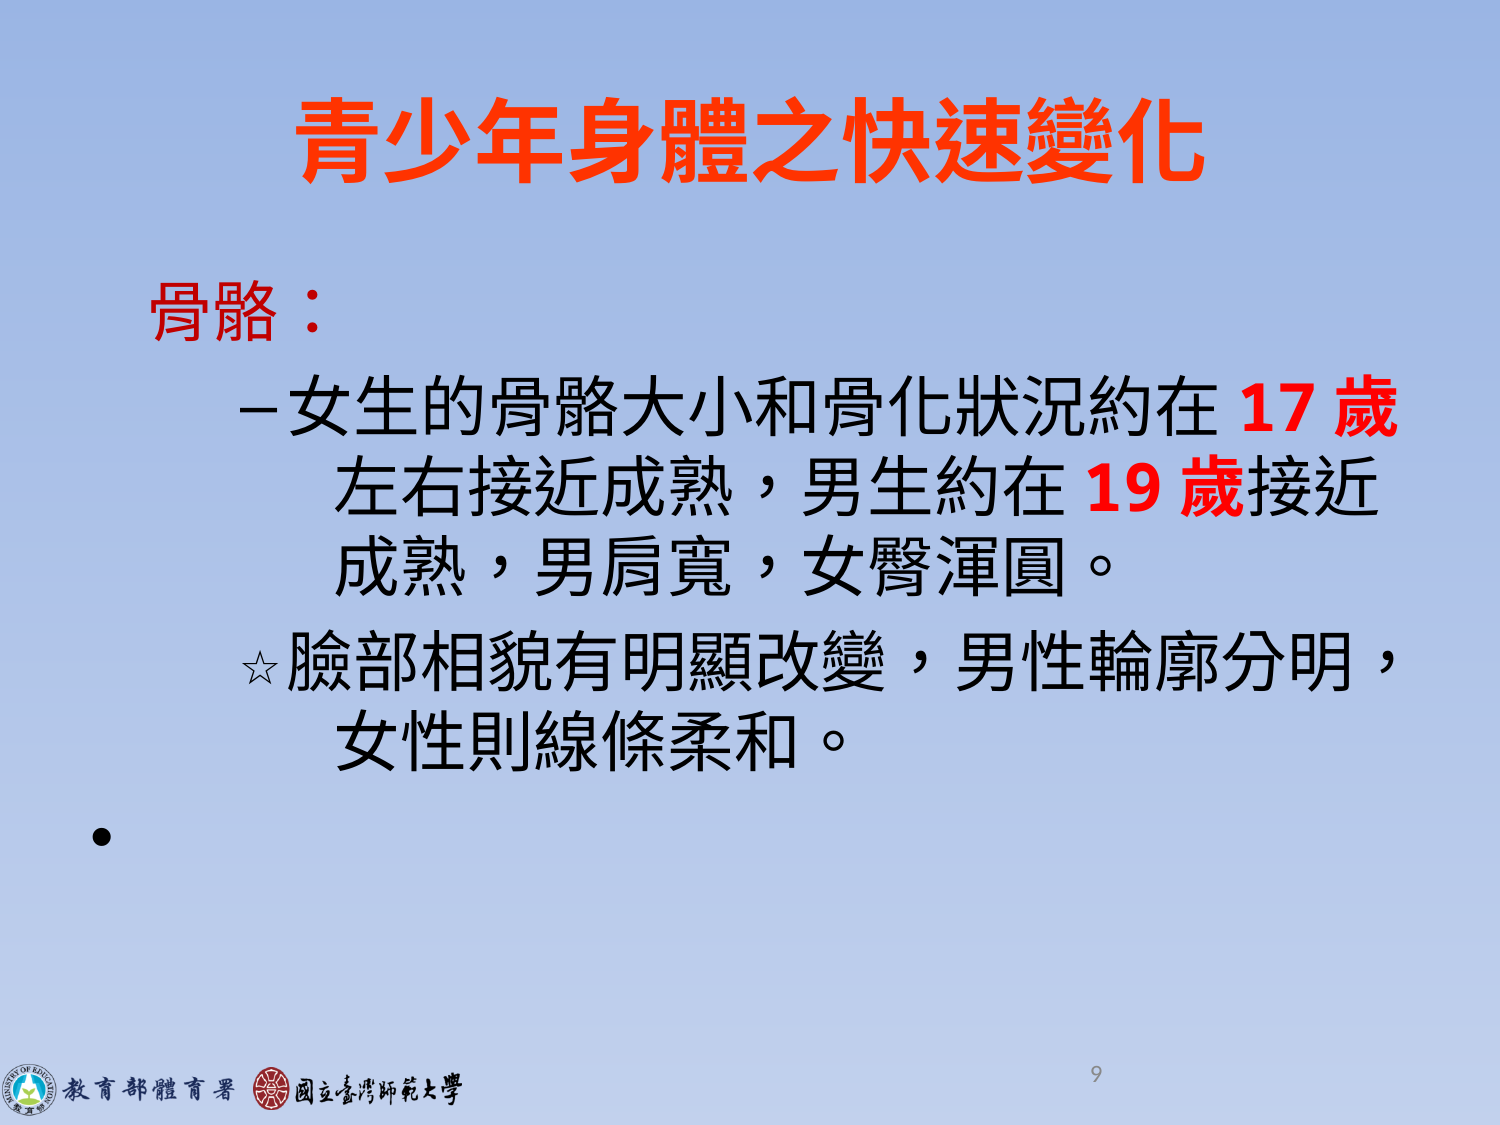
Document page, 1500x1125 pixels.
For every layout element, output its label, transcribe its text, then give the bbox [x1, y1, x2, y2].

title 青少年身體之快速變化 [75, 45, 1426, 233]
text_box [1074, 1042, 1426, 1103]
list 骨骼： 女生的骨骼大小和骨化狀況約在17歲左右接近成熟，男生約在19歲接近成熟，男肩寬，女臀渾圓。 臉部相貌有明顯改變，男性輪廓分明，女性則線條柔和。 [75, 262, 1426, 1005]
